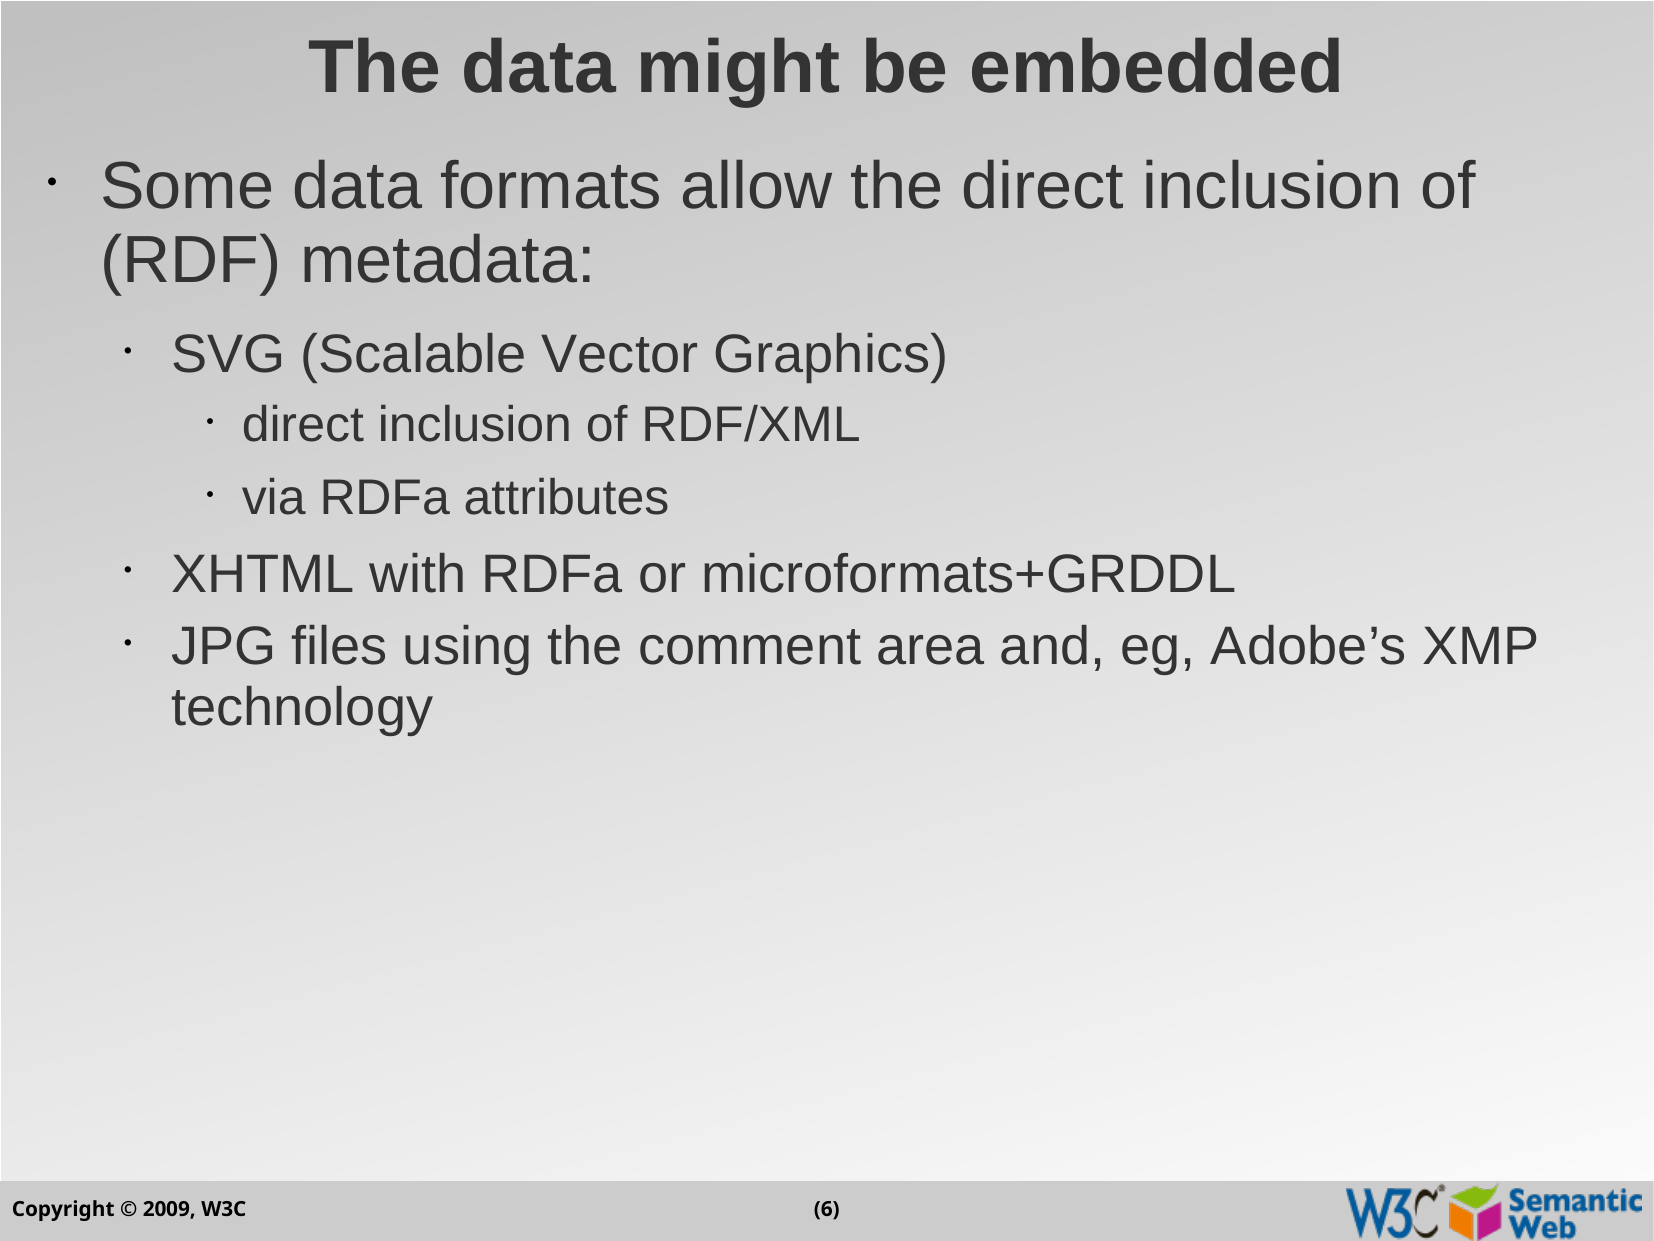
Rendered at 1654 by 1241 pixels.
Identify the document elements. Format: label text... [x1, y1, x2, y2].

picture [1, 1, 1654, 5]
title The data might be embedded [0, 5, 1654, 125]
list Some data formats allow the direct inclusion of (RDF) metadata: SVG (Scalable Vector Graphics) direct inclusion of RDF/XML via RDFa attributes XHTML with RDFa or microformats+GRDDL JPG files using the comment area and, eg, Adobe’s XMP technology [29, 147, 1624, 1134]
picture [1, 125, 1654, 1241]
